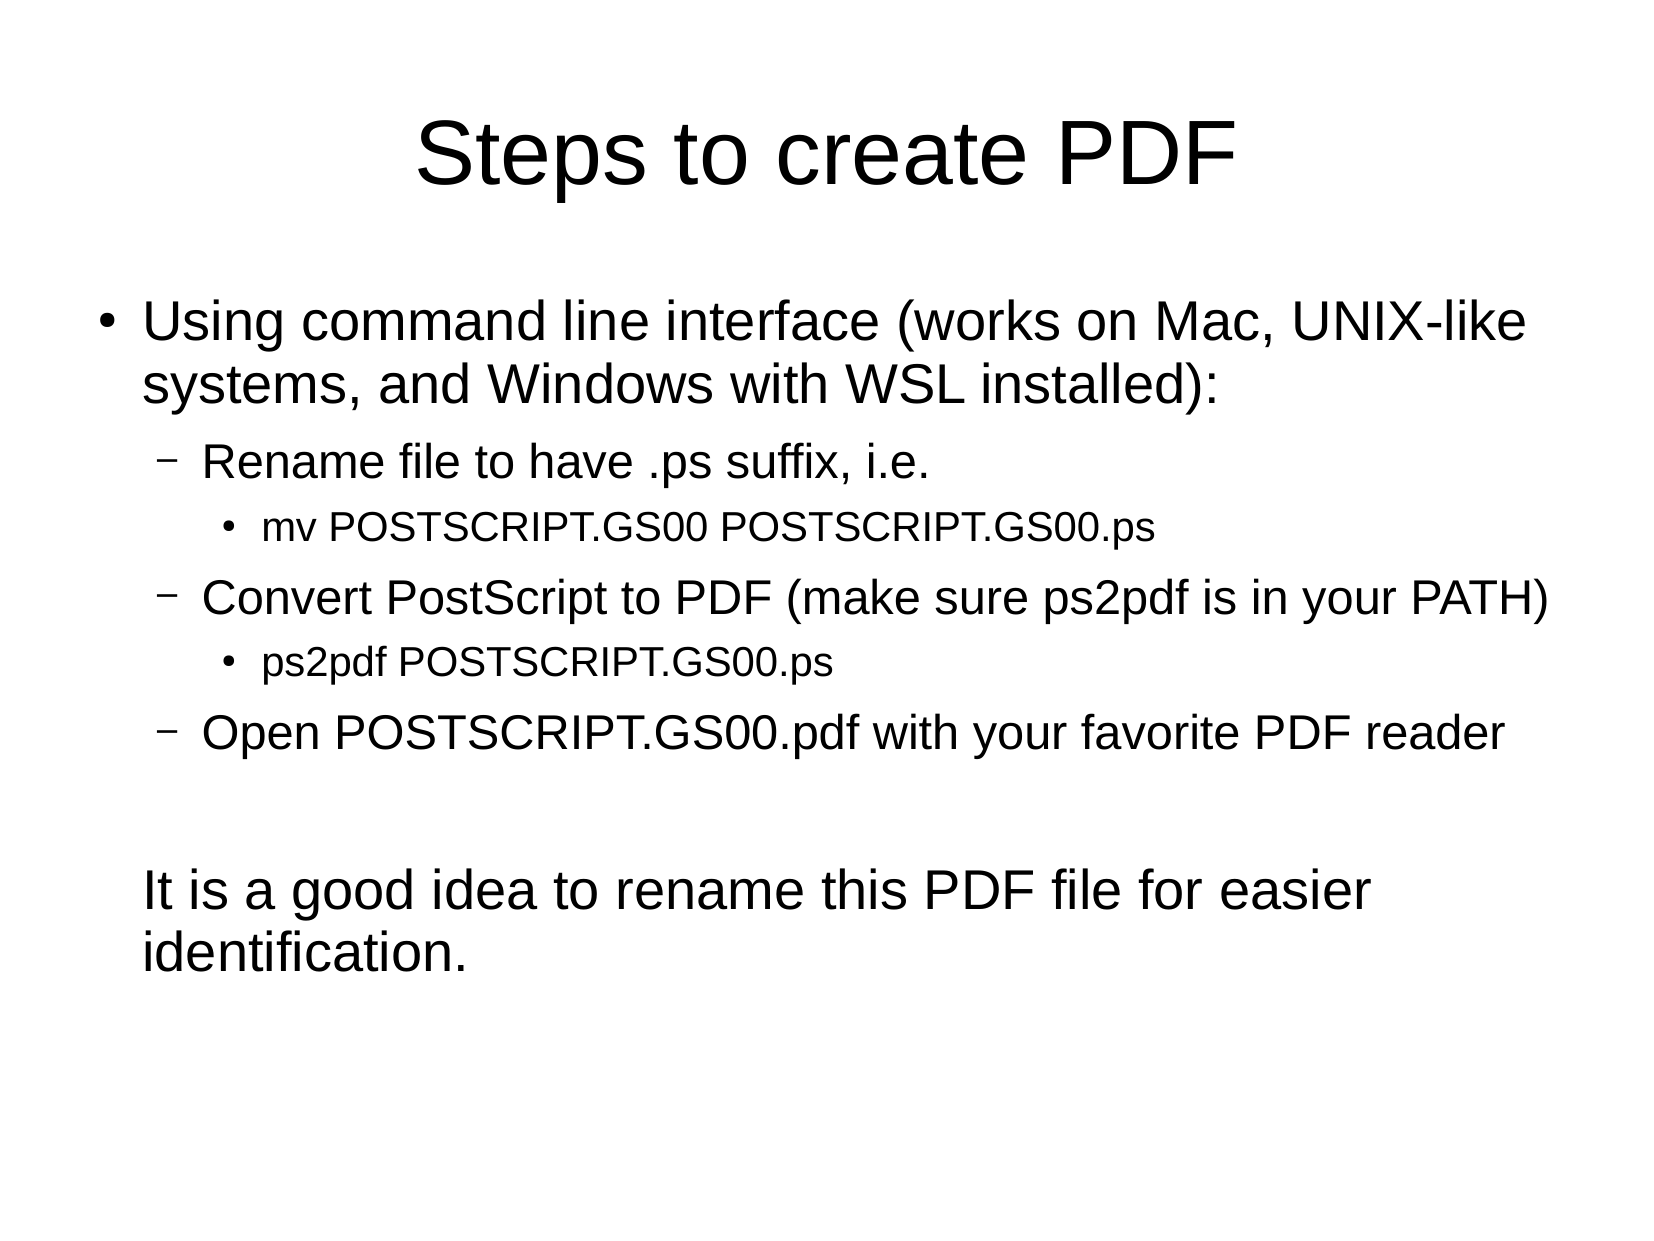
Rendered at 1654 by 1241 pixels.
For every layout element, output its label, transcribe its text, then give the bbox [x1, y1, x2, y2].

list Using command line interface (works on Mac, UNIX-like systems, and Windows with WSL installed): Rename file to have .ps suffix, i.e. mv POSTSCRIPT.GS00 POSTSCRIPT.GS00.ps Convert PostScript to PDF (make sure ps2pdf is in your PATH) ps2pdf POSTSCRIPT.GS00.ps Open POSTSCRIPT.GS00.pdf with your favorite PDF reader It is a good idea to rename this PDF file for easier identification. [82, 290, 1571, 1010]
title Steps to create PDF [82, 49, 1571, 257]
